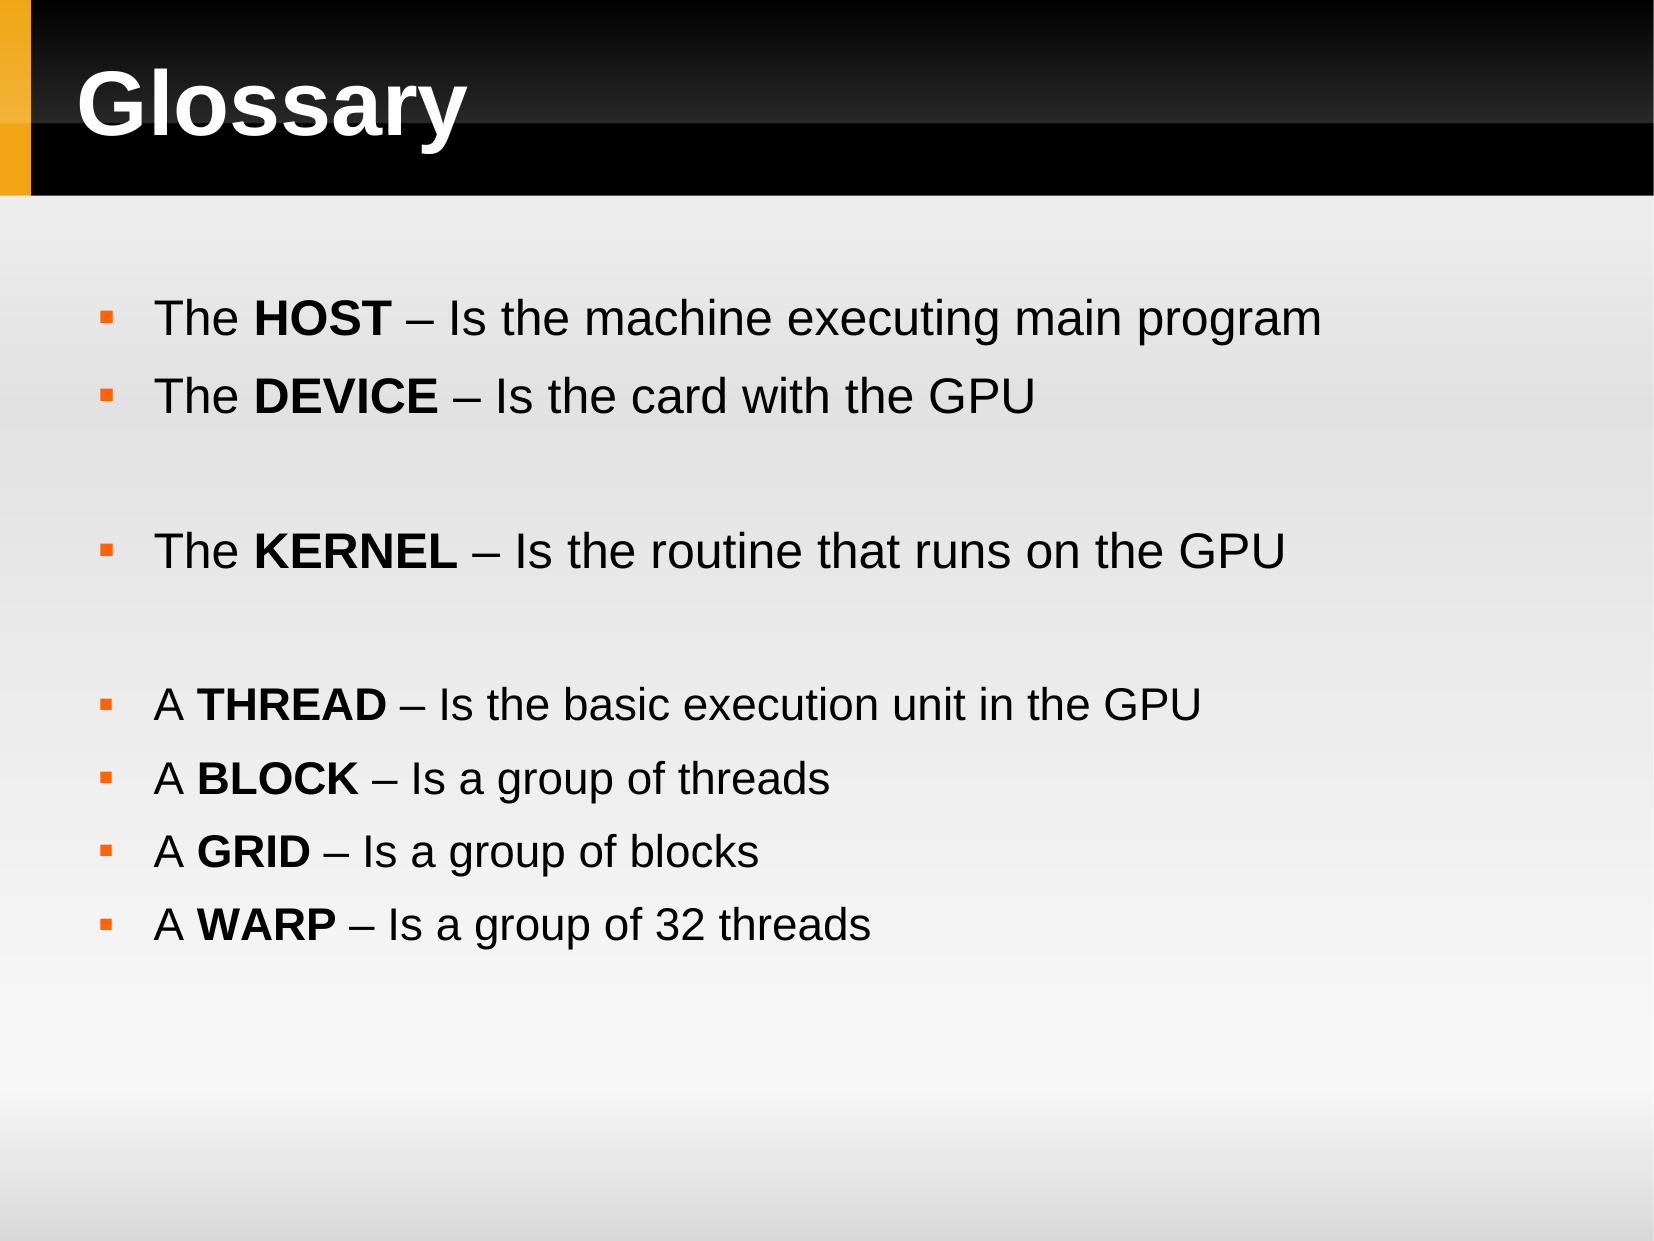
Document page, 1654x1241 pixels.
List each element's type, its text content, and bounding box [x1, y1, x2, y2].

list The HOST – Is the machine executing main program The DEVICE – Is the card with the GPU The KERNEL – Is the routine that runs on the GPU A THREAD – Is the basic execution unit in the GPU A BLOCK – Is a group of threads A GRID – Is a group of blocks A WARP – Is a group of 32 threads [82, 290, 1571, 1094]
picture [0, 0, 1654, 1241]
title Glossary [76, 7, 1565, 200]
